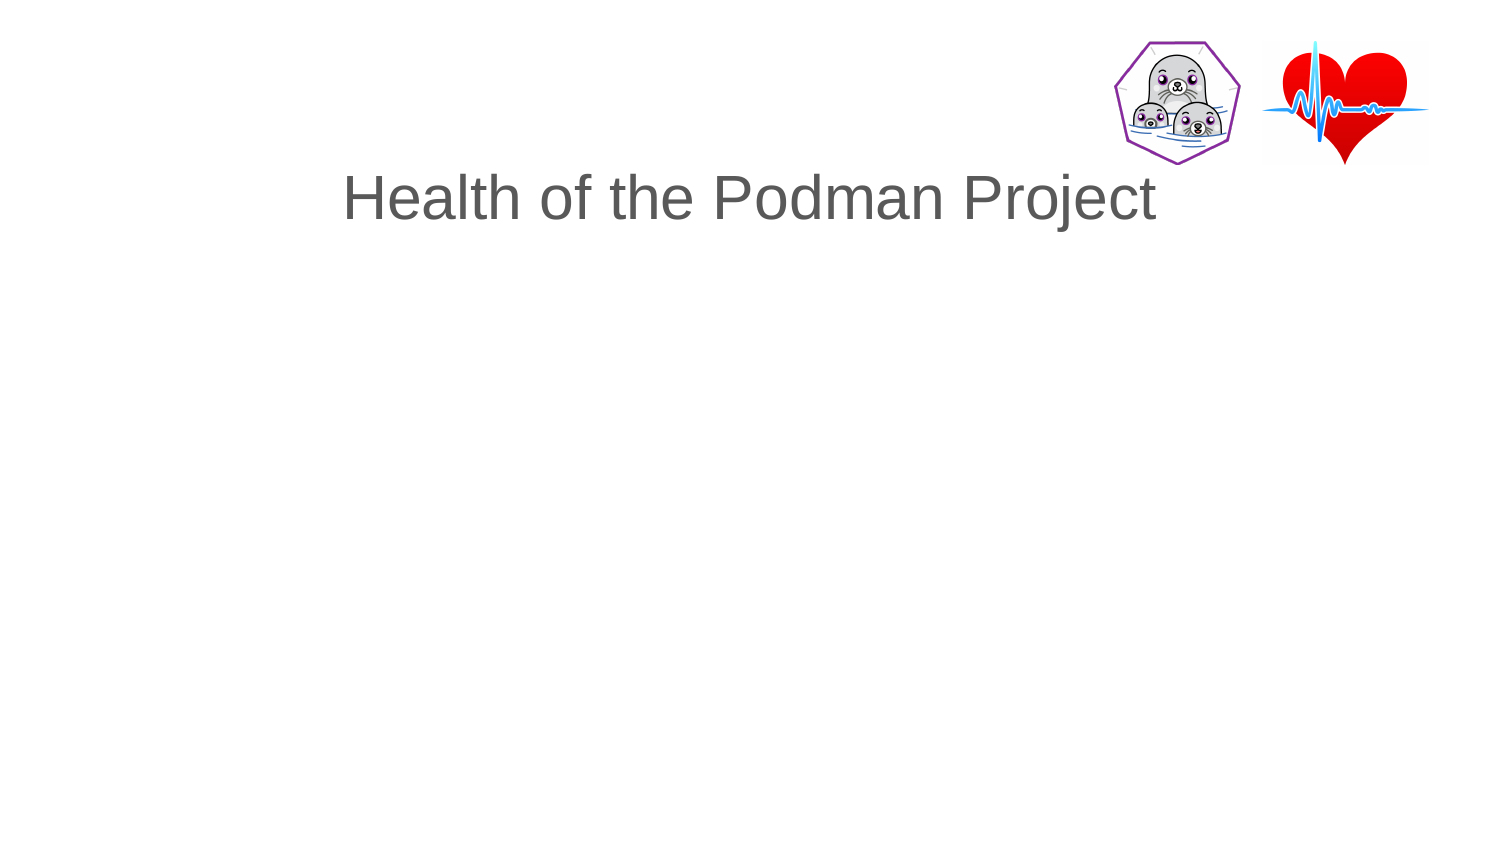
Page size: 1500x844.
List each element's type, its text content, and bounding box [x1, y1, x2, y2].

subtitle Health of the Podman Project [51, 142, 1449, 273]
picture [1114, 41, 1241, 165]
picture [1262, 41, 1429, 165]
